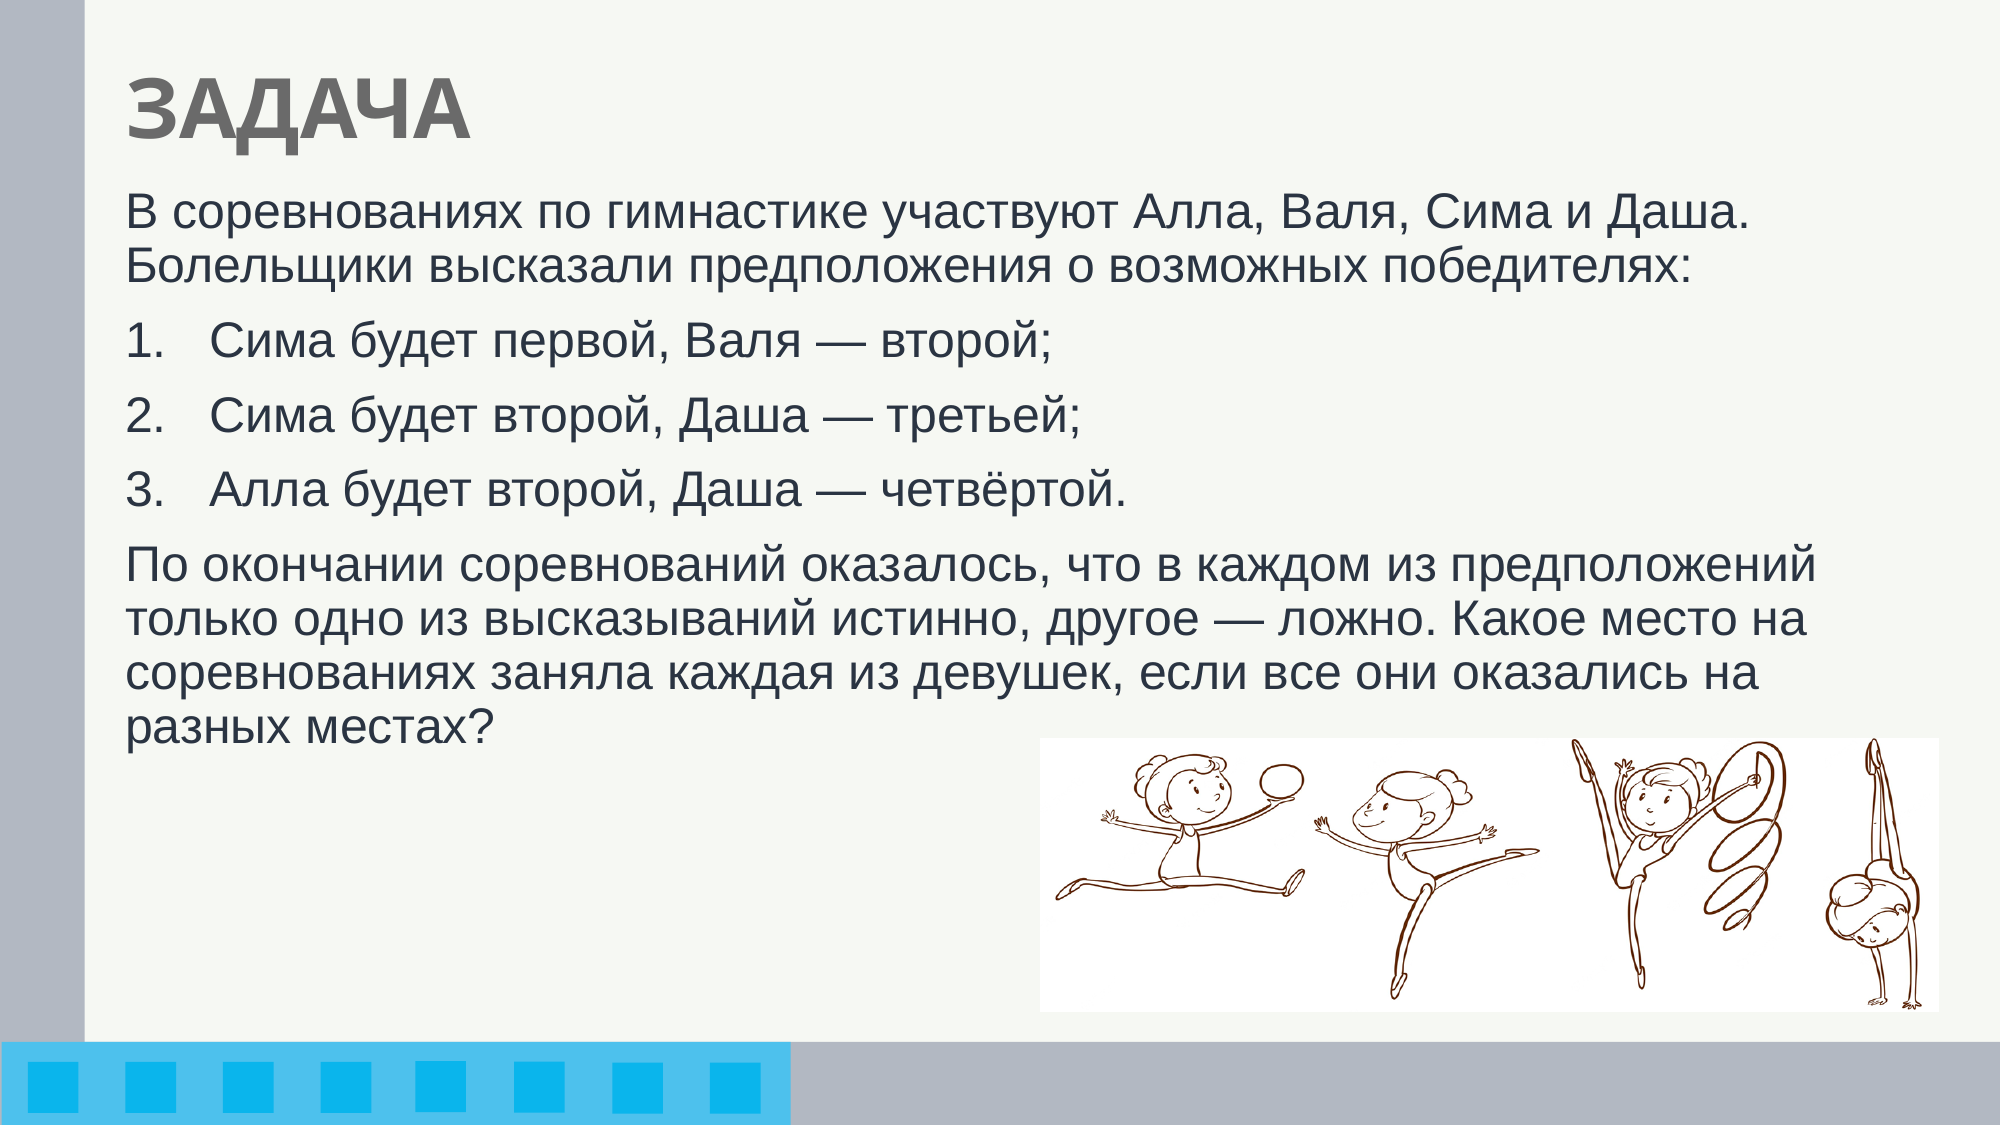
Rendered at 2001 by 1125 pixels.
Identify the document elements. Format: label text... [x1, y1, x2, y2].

picture [1040, 738, 1939, 1012]
list В соревнованиях по гимнастике участвуют Алла, Валя, Сима и Даша. Болельщики высказали предположения о возможных победителях: Сима будет первой, Валя — второй; Сима будет второй, Даша — третьей; Алла будет второй, Даша — четвёртой. По окончании соревнований оказалось, что в каждом из предположений только одно из высказываний истинно, другое — ложно. Какое место на соревнованиях заняла каждая из девушек, если все они оказались на разных местах? [110, 177, 1892, 924]
title ЗАДАЧА [110, 2, 1892, 177]
